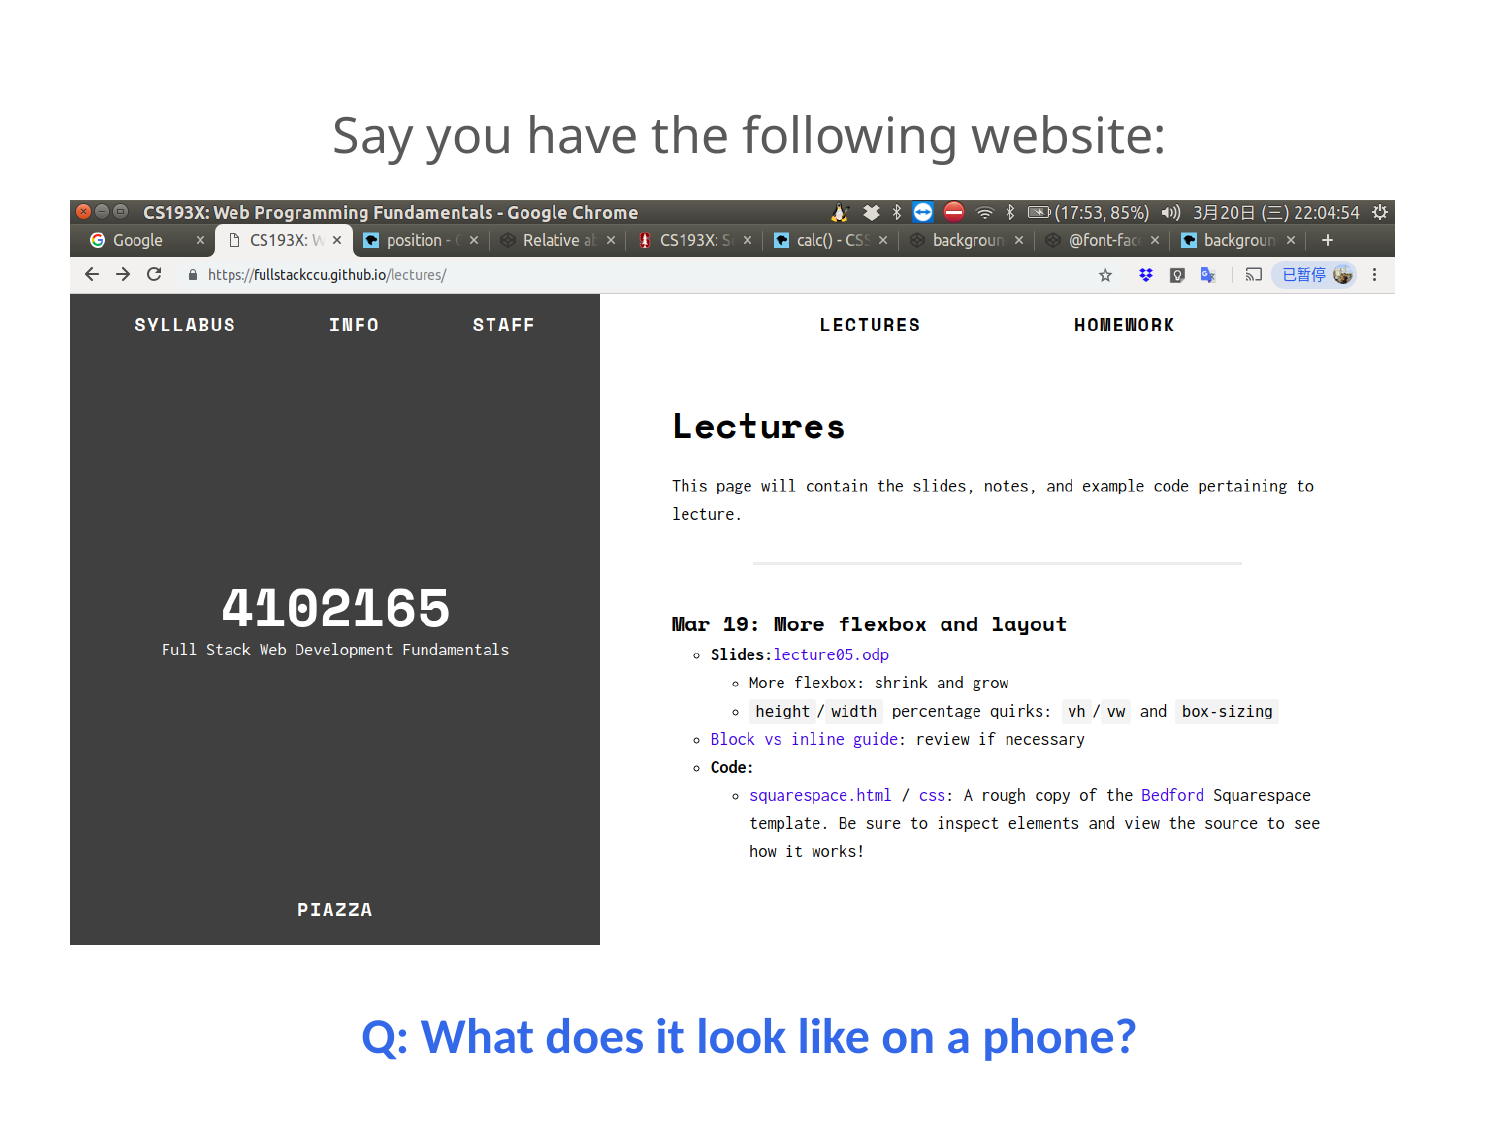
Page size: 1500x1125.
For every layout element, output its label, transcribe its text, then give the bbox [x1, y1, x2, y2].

list Q: What does it look like on a phone? [128, 979, 1372, 1085]
list Say you have the following website: [128, 79, 1372, 185]
picture [70, 200, 1395, 945]
